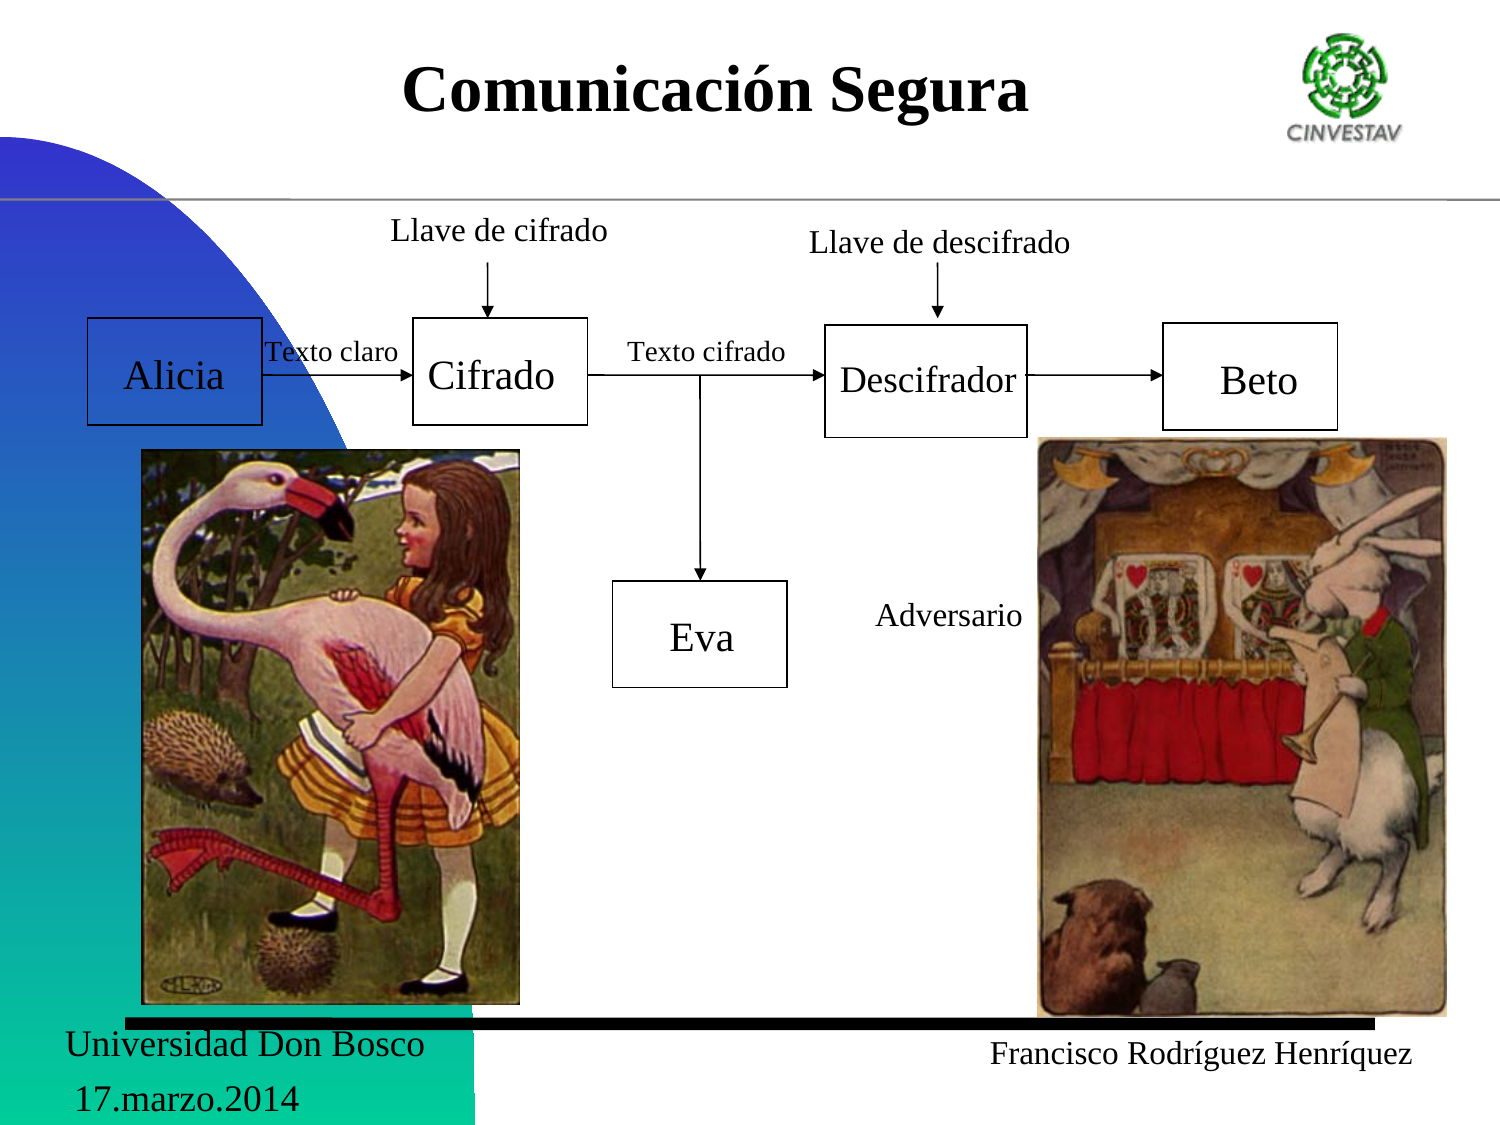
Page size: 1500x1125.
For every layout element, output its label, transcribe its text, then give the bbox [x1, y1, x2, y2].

text_box Adversario [860, 585, 1037, 641]
text_box Descifrador [825, 347, 1063, 409]
text_box Eva [612, 602, 750, 668]
text_box Llave de cifrado [375, 199, 624, 256]
text_box Cifrado [412, 339, 571, 406]
text_box Texto claro [249, 324, 414, 376]
text_box Alicia [87, 339, 240, 406]
text_box Texto cifrado [612, 324, 801, 376]
text_box Llave de descifrado [793, 212, 1087, 268]
picture [141, 449, 520, 1005]
text_box Beto [1163, 344, 1314, 411]
picture [1037, 437, 1447, 1017]
text_box Comunicación Segura [386, 37, 1046, 253]
